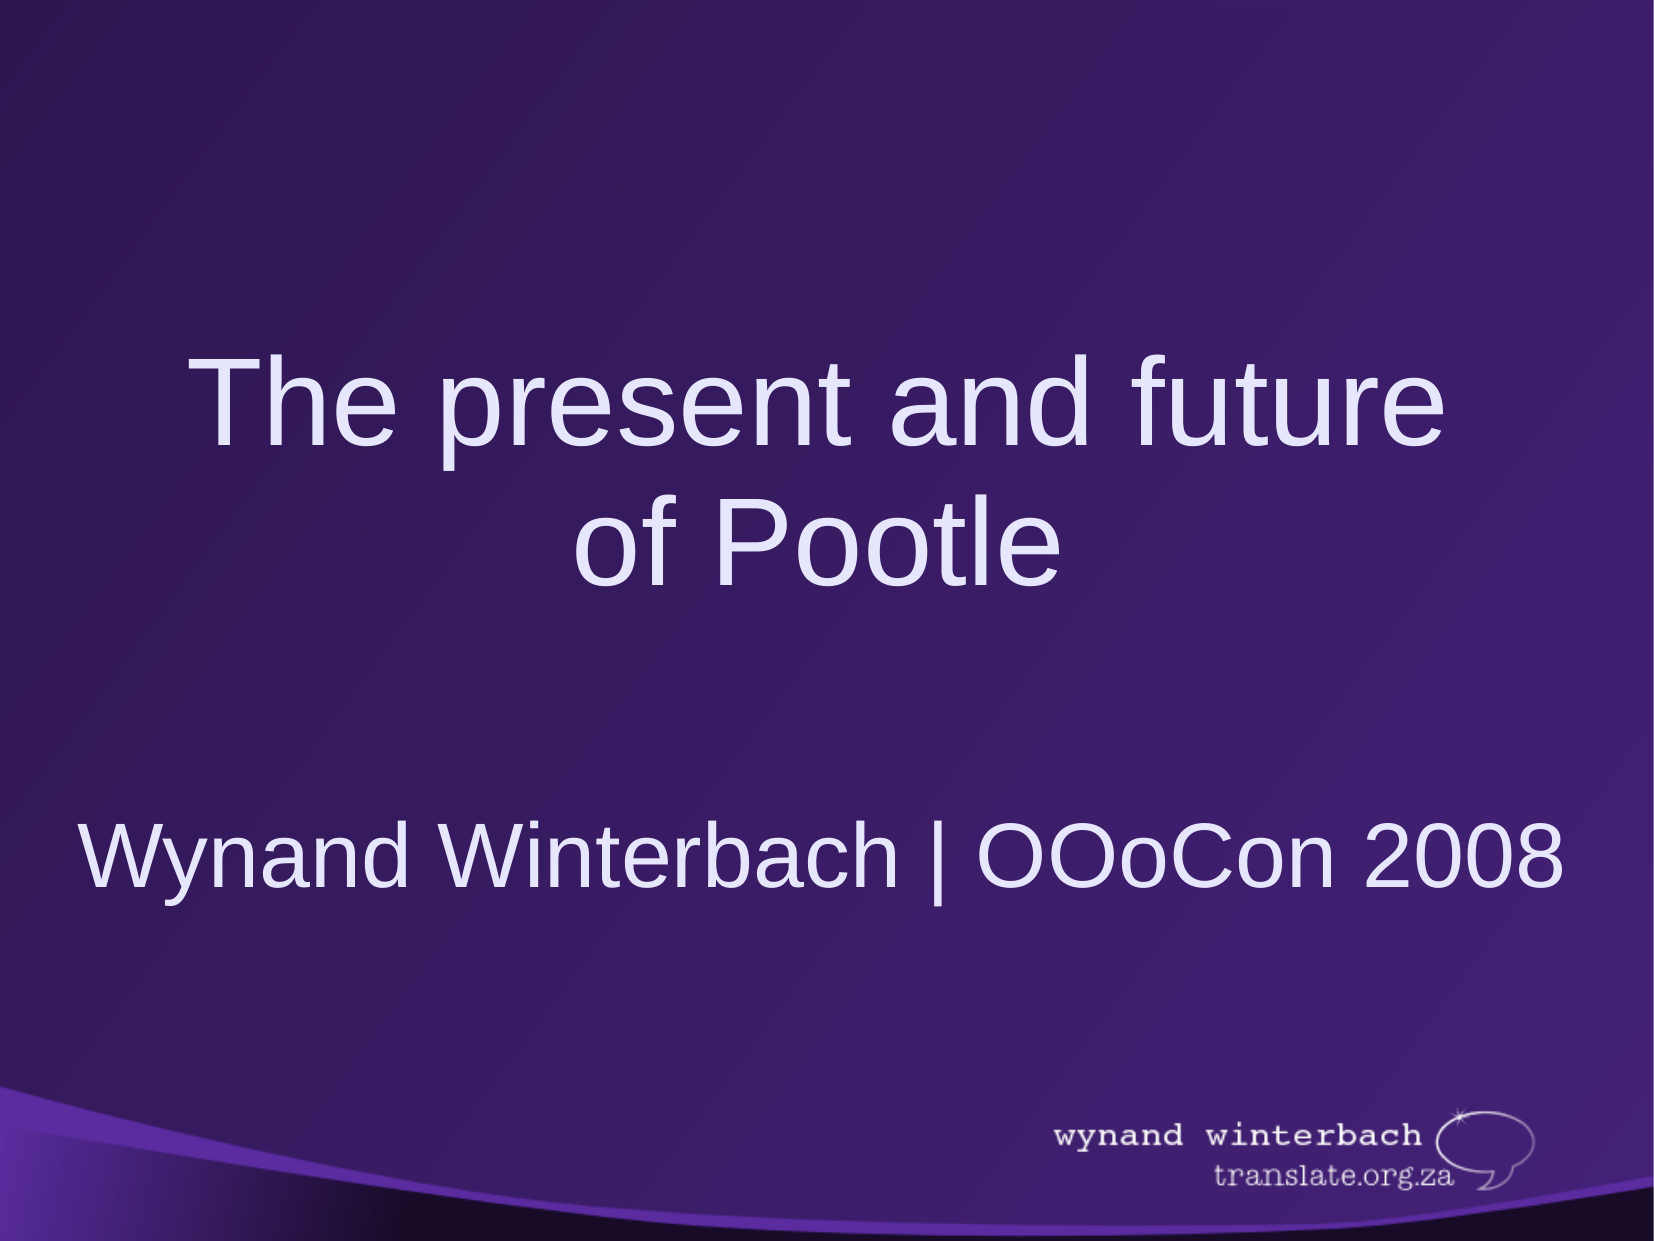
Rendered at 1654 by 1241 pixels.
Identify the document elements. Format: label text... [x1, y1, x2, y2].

text_box Wynand Winterbach | OOoCon 2008 [62, 797, 1583, 915]
text_box The present and future of Pootle [171, 324, 1467, 620]
picture [0, 0, 1654, 1241]
